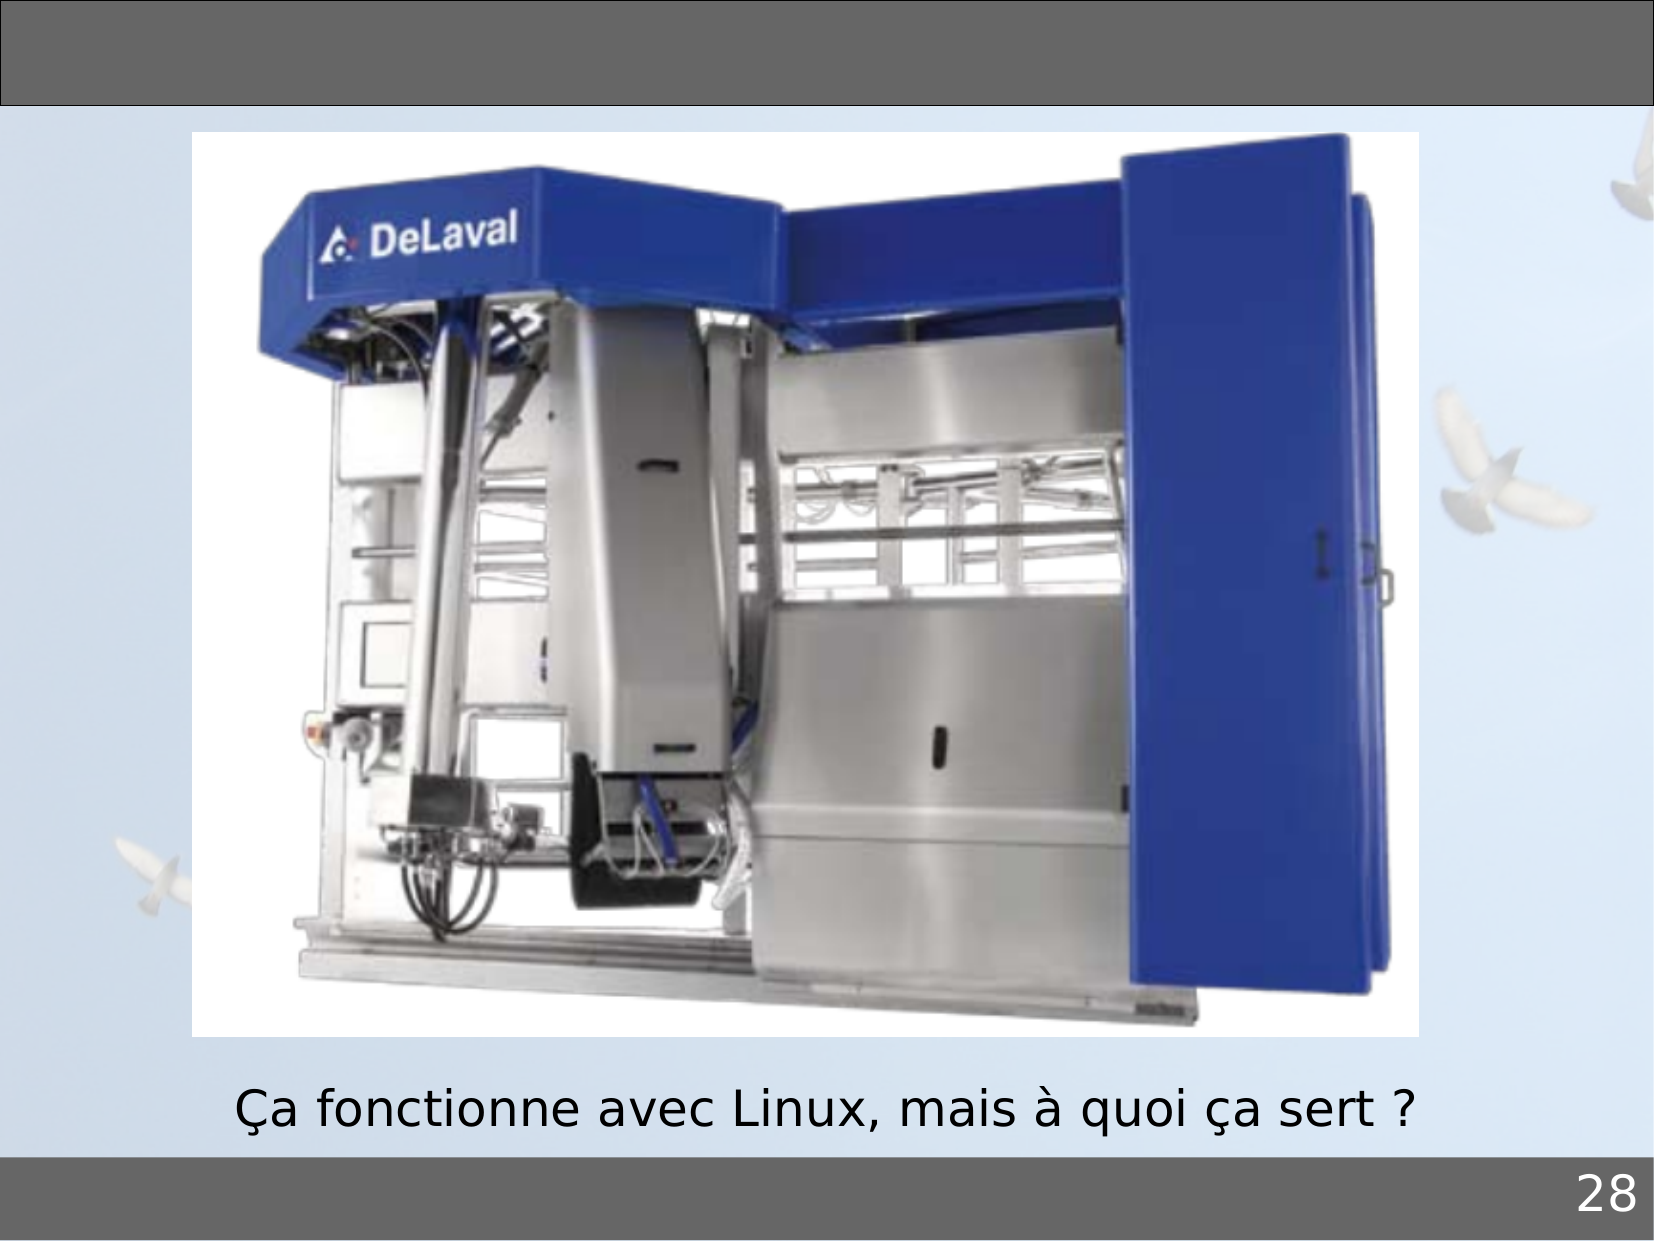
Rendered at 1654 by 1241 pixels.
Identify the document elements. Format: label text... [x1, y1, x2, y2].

picture [192, 132, 1419, 1037]
text_box Ça fonctionne avec Linux, mais à quoi ça sert ? [0, 1072, 1654, 1146]
